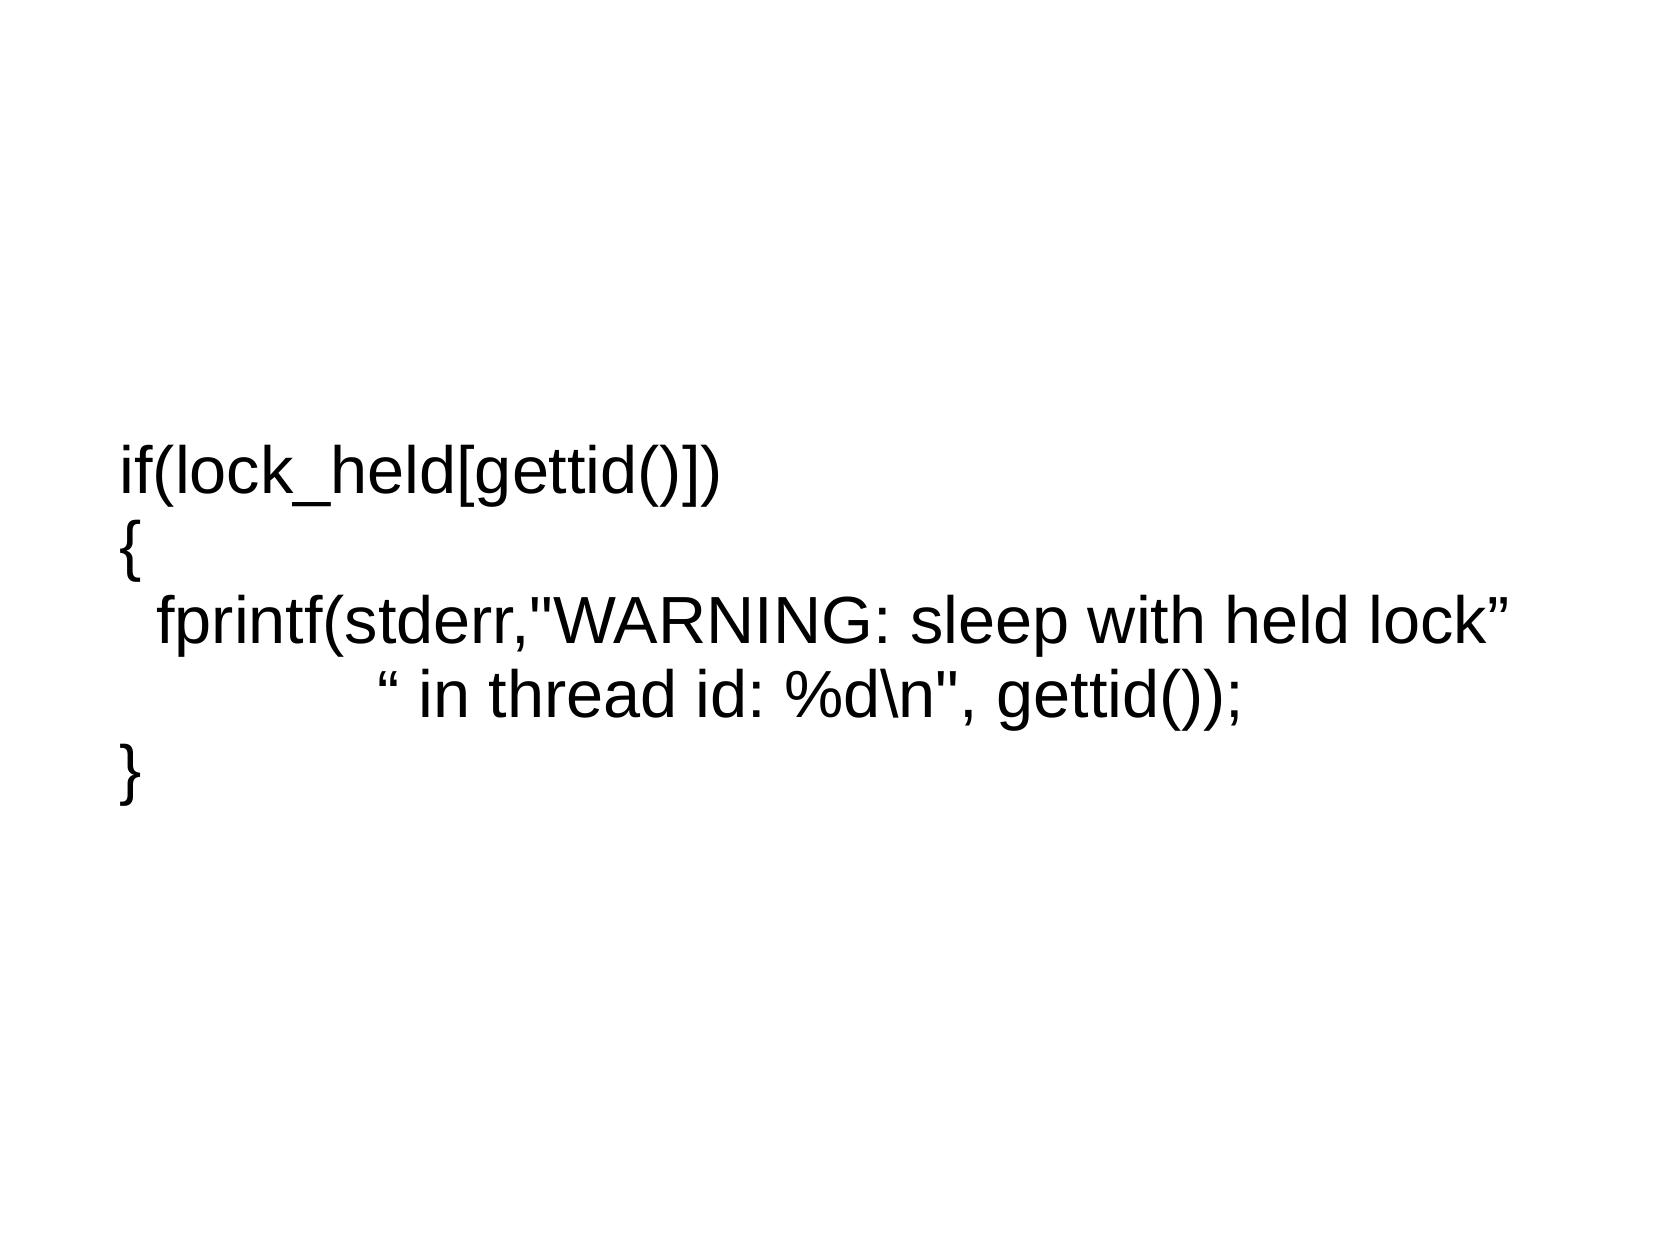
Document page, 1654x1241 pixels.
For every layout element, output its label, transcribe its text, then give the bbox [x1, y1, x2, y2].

title if(lock_held[gettid()]) { fprintf(stderr,"WARNING: sleep with held lock” “ in thread id: %d\n", gettid()); } [82, 433, 1571, 808]
